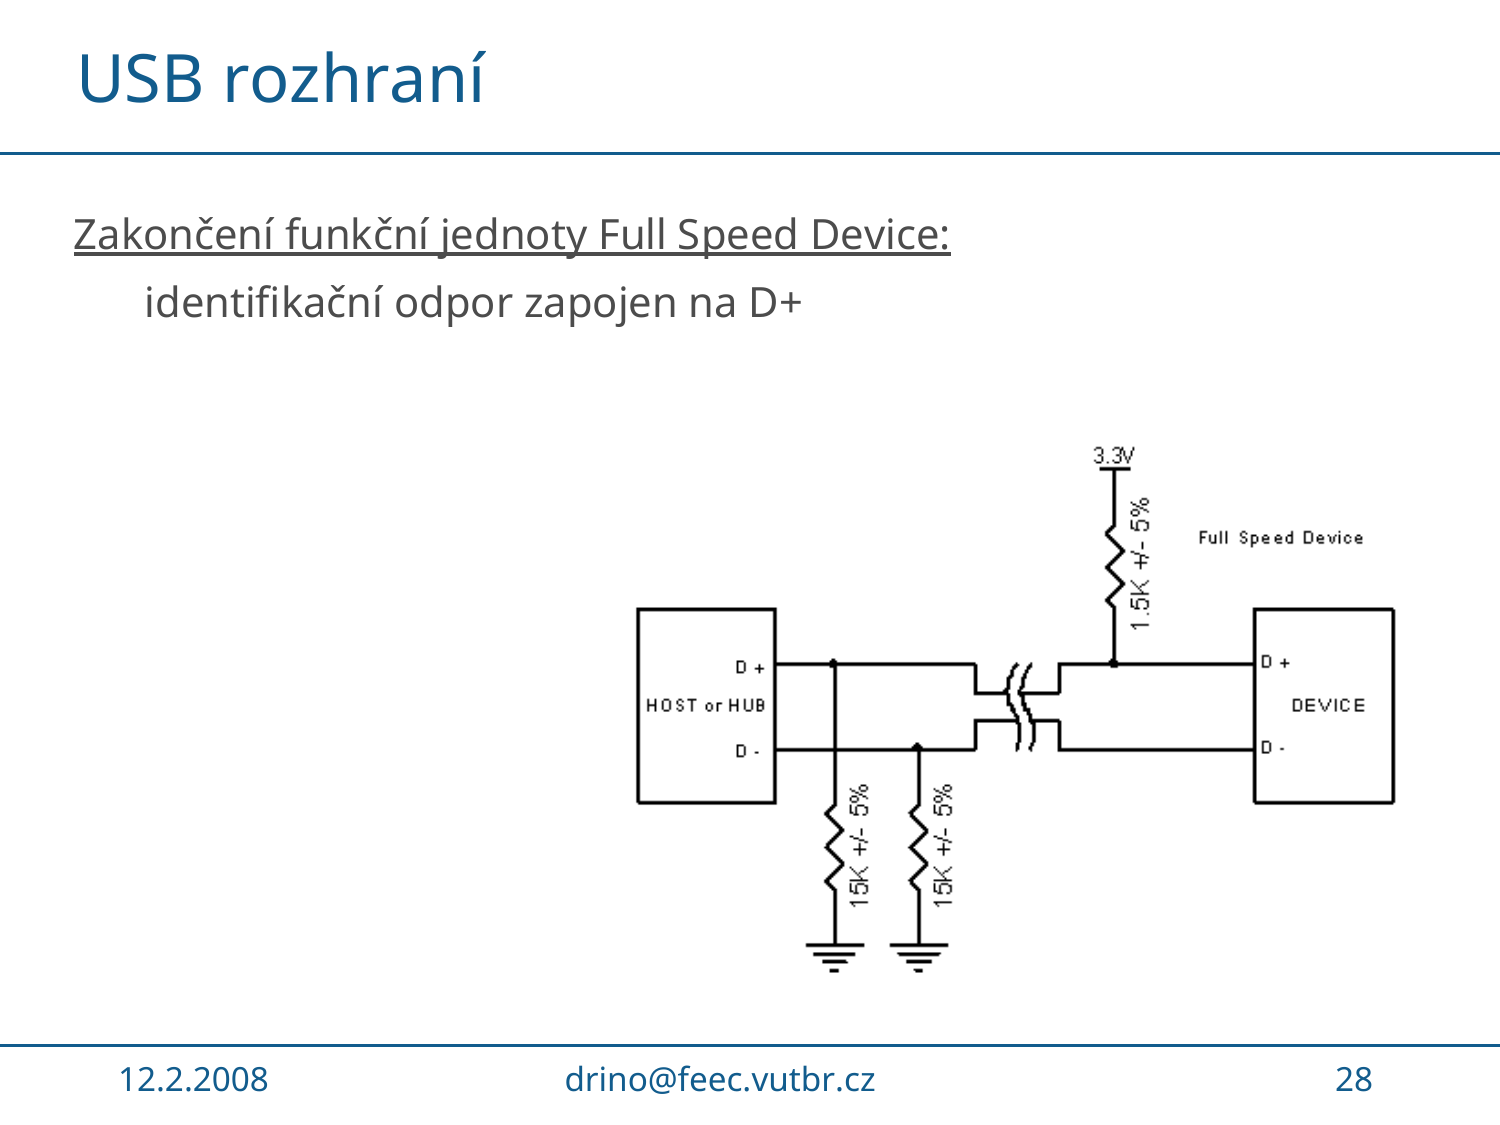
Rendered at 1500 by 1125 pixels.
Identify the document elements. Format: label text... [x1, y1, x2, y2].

text_box drino@feec.vutbr.cz [454, 1049, 987, 1125]
text_box 1 [1075, 1049, 1388, 1125]
text_box Zakončení funkční jednoty Full Speed Device: identifikační odpor zapojen na D+ [59, 196, 1442, 338]
text_box 12.2.2008 [103, 1049, 432, 1125]
picture [582, 431, 1432, 993]
title USB rozhraní [0, 0, 1500, 152]
